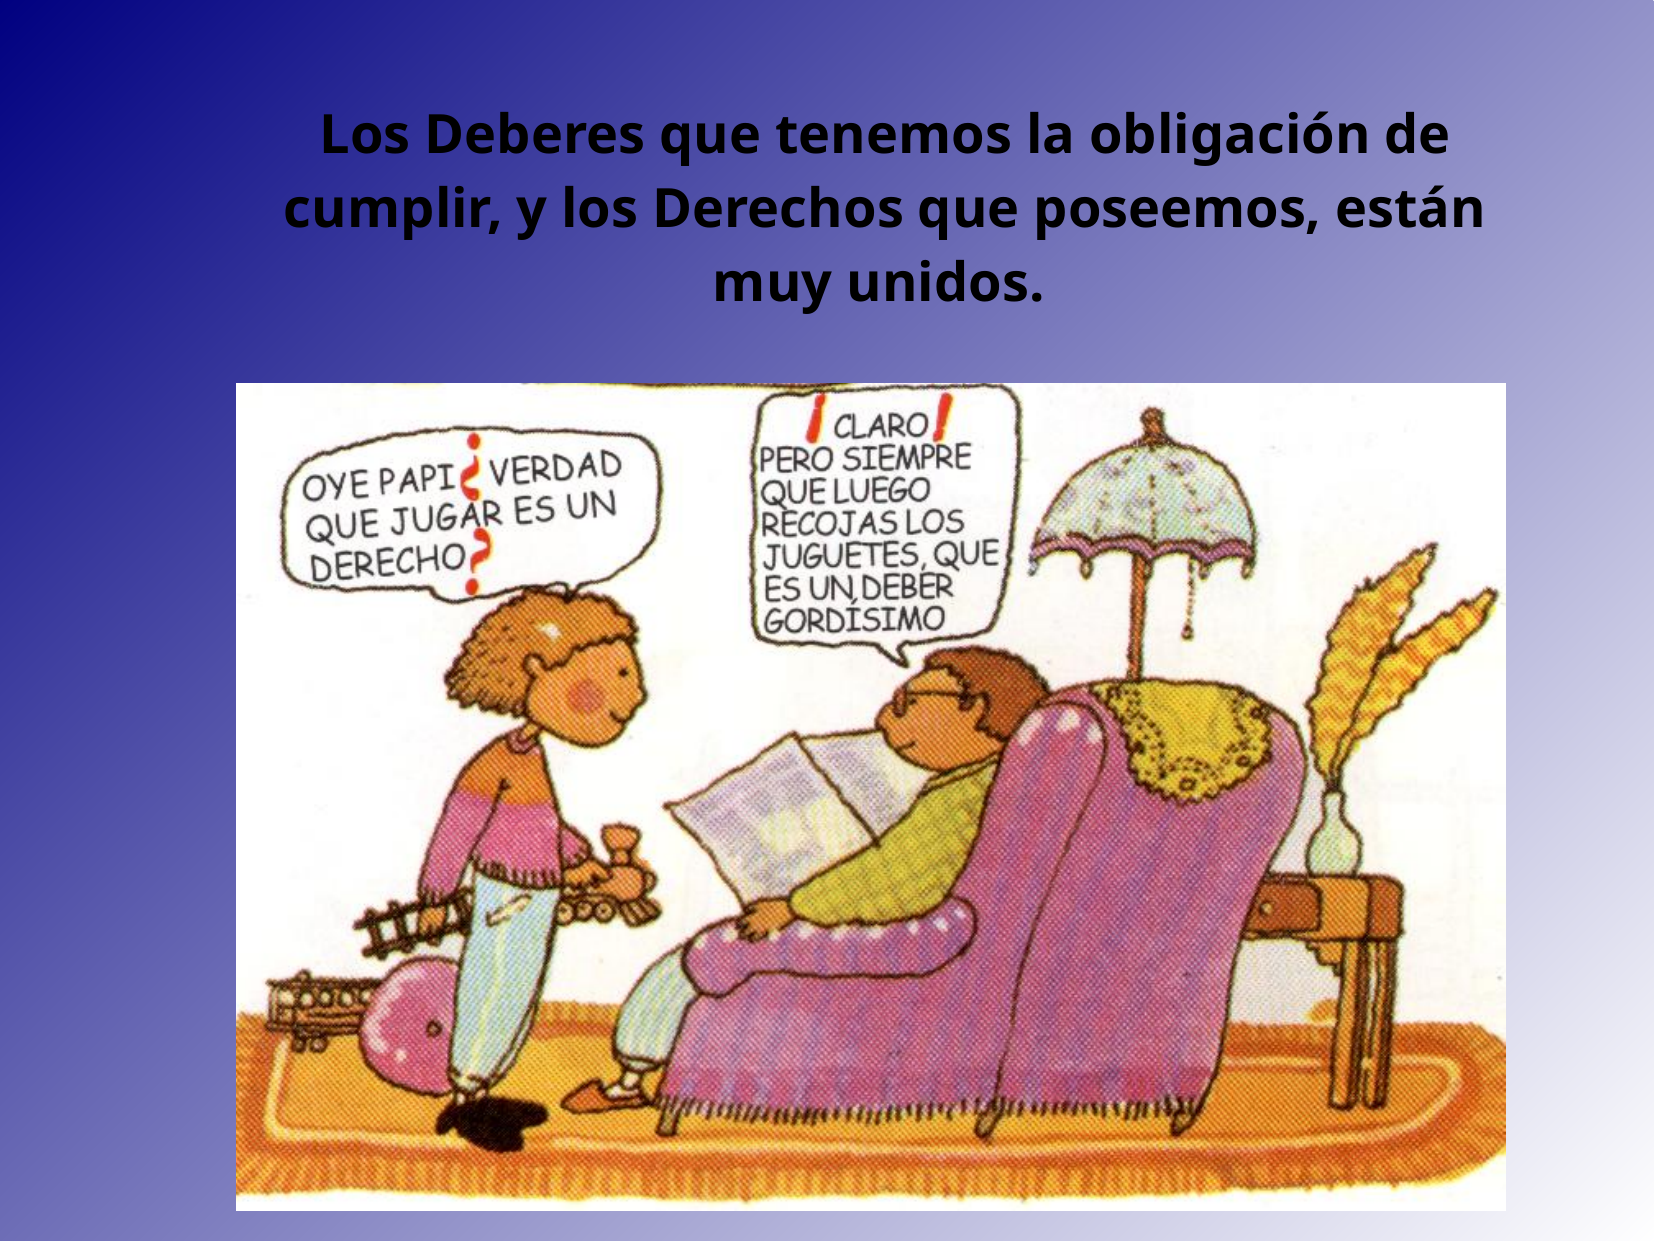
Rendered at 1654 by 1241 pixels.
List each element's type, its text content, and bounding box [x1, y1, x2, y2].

text_box Los Deberes que tenemos la obligación de cumplir, y los Derechos que poseemos, están muy unidos. [265, 88, 1506, 332]
picture [236, 383, 1506, 1211]
